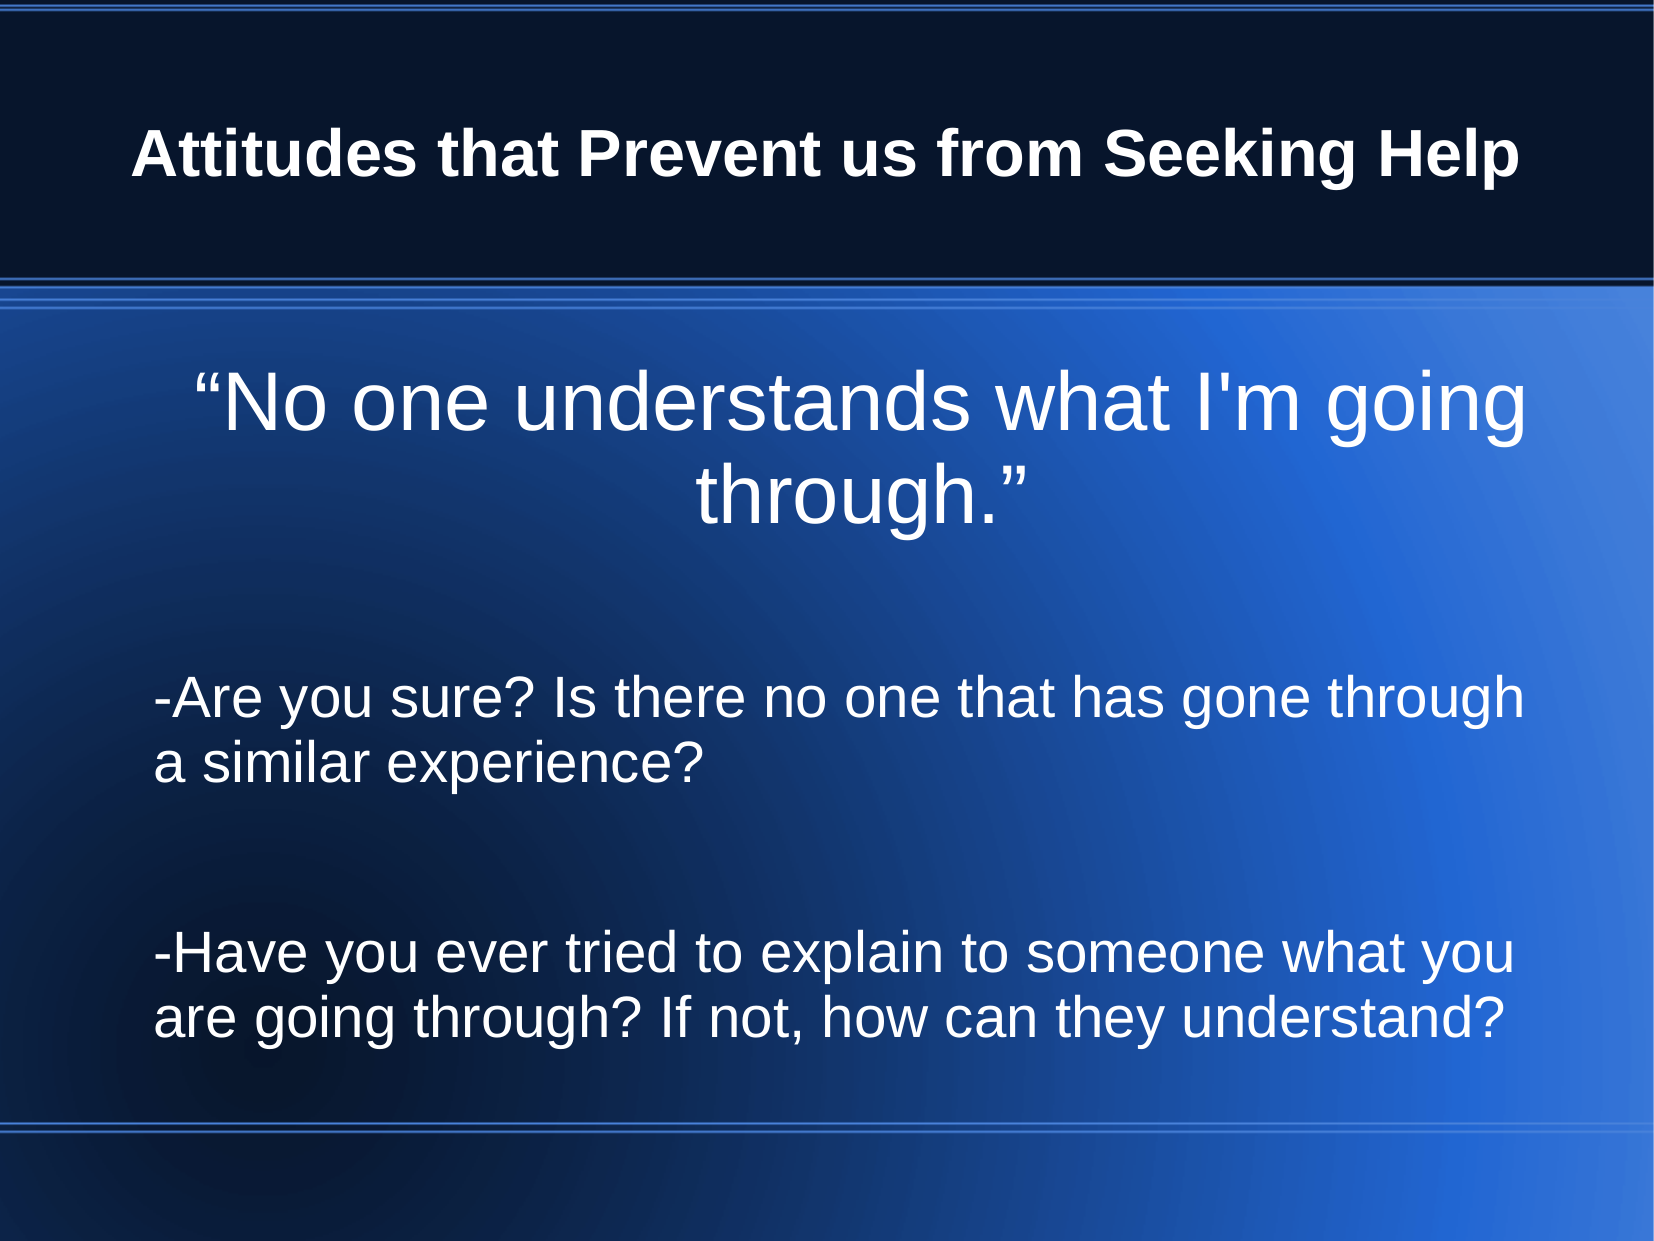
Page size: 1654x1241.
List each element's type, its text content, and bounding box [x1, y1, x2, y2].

list “No one understands what I'm going through.” -Are you sure? Is there no one that has gone through a similar experience? -Have you ever tried to explain to someone what you are going through? If not, how can they understand? [82, 355, 1571, 1241]
picture [0, 0, 1654, 1241]
title Attitudes that Prevent us from Seeking Help [82, 49, 1571, 257]
